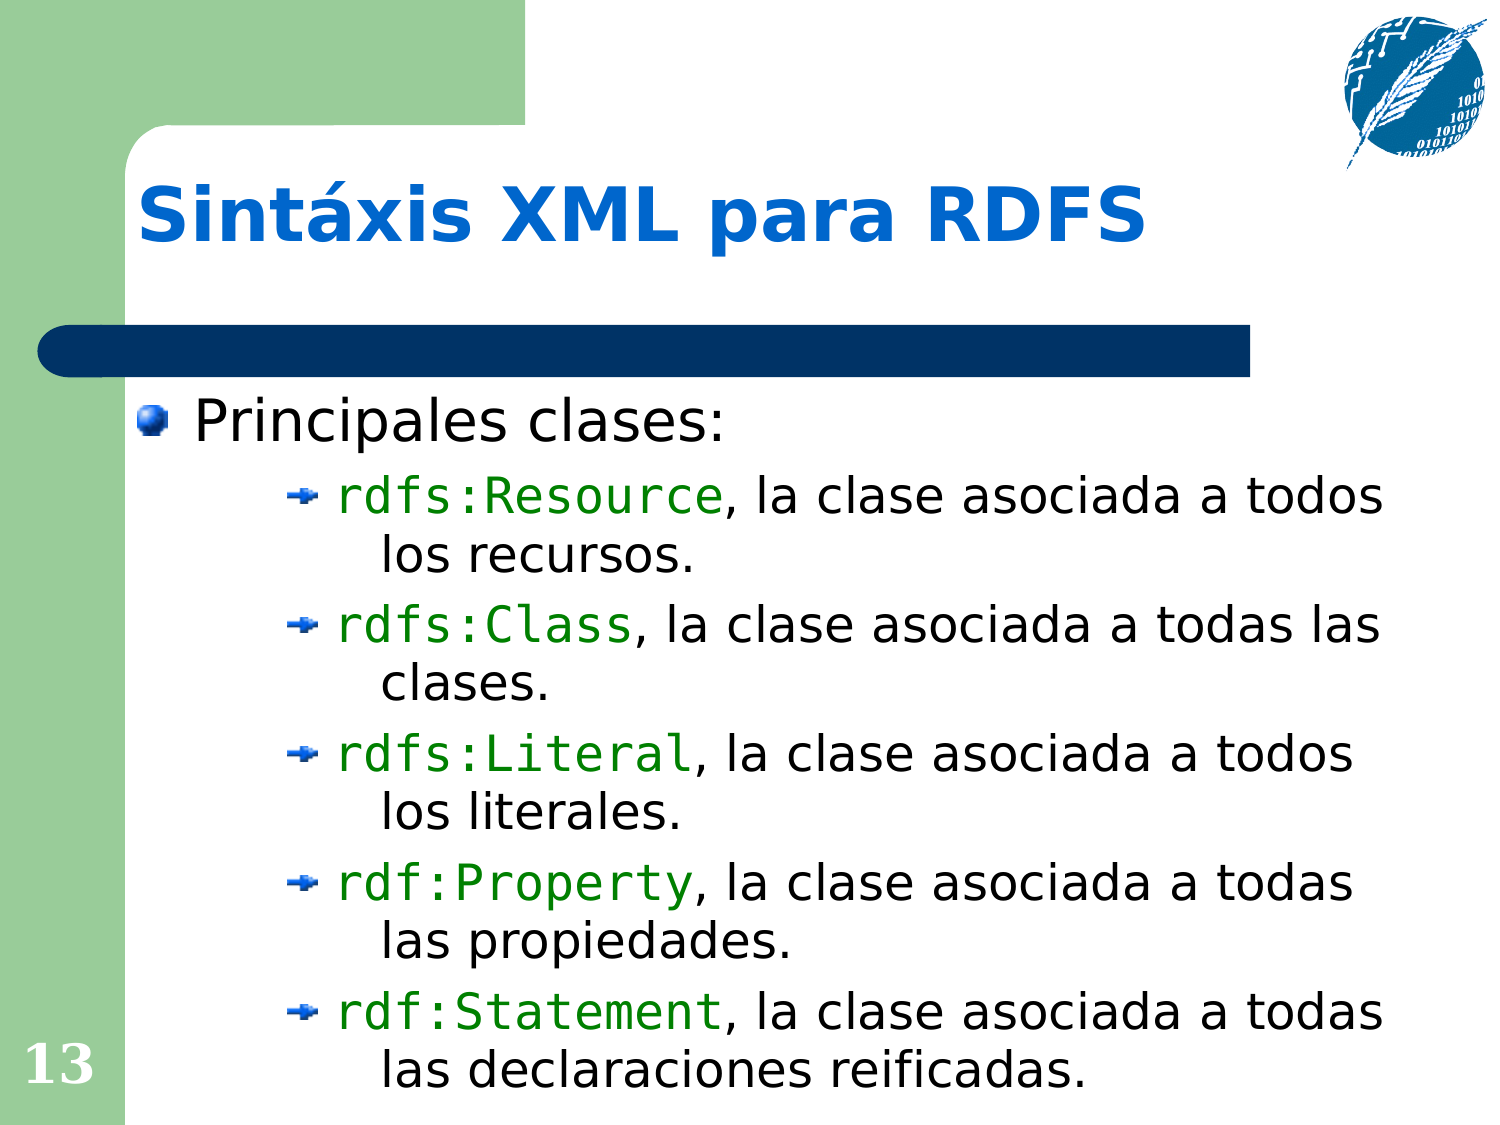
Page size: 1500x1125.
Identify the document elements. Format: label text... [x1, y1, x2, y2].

list Principales clases: rdfs:Resource, la clase asociada a todos los recursos. rdfs:Class, la clase asociada a todas las clases. rdfs:Literal, la clase asociada a todos los literales. rdf:Property, la clase asociada a todas las propiedades. rdf:Statement, la clase asociada a todas las declaraciones reificadas. [137, 387, 1400, 1100]
picture [1427, 138, 1431, 148]
picture [1436, 127, 1450, 136]
picture [1416, 140, 1425, 149]
picture [1341, 15, 1487, 172]
picture [1433, 139, 1440, 147]
title Sintáxis XML para RDFS [136, 136, 1413, 301]
